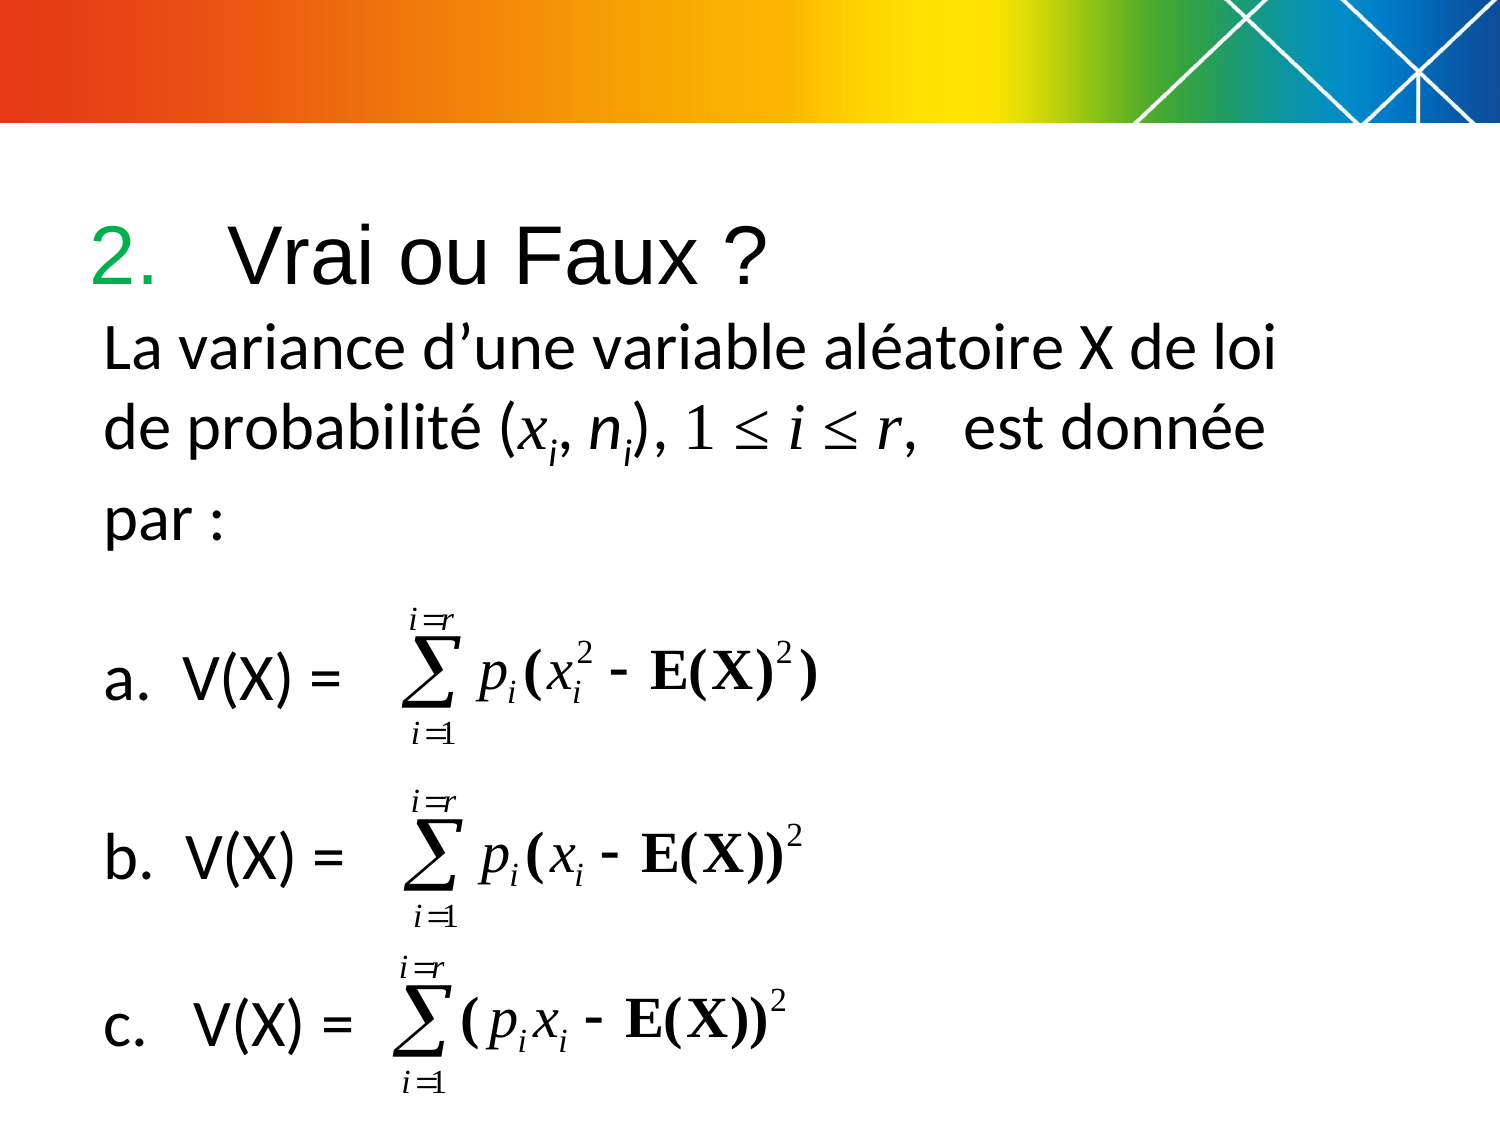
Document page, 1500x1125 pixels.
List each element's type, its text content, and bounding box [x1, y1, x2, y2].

text_box Vrai ou Faux ? [75, 164, 1500, 339]
chart [393, 592, 827, 758]
picture [1340, 0, 1500, 123]
chart [383, 775, 819, 1106]
picture [0, 0, 1359, 123]
text_box La variance d’une variable aléatoire X de loi de probabilité (xi, ni), 1 ≤ i ≤ r, est donnée par : a. V(X) = b. V(X) = c. V(X) = [88, 339, 1377, 1125]
